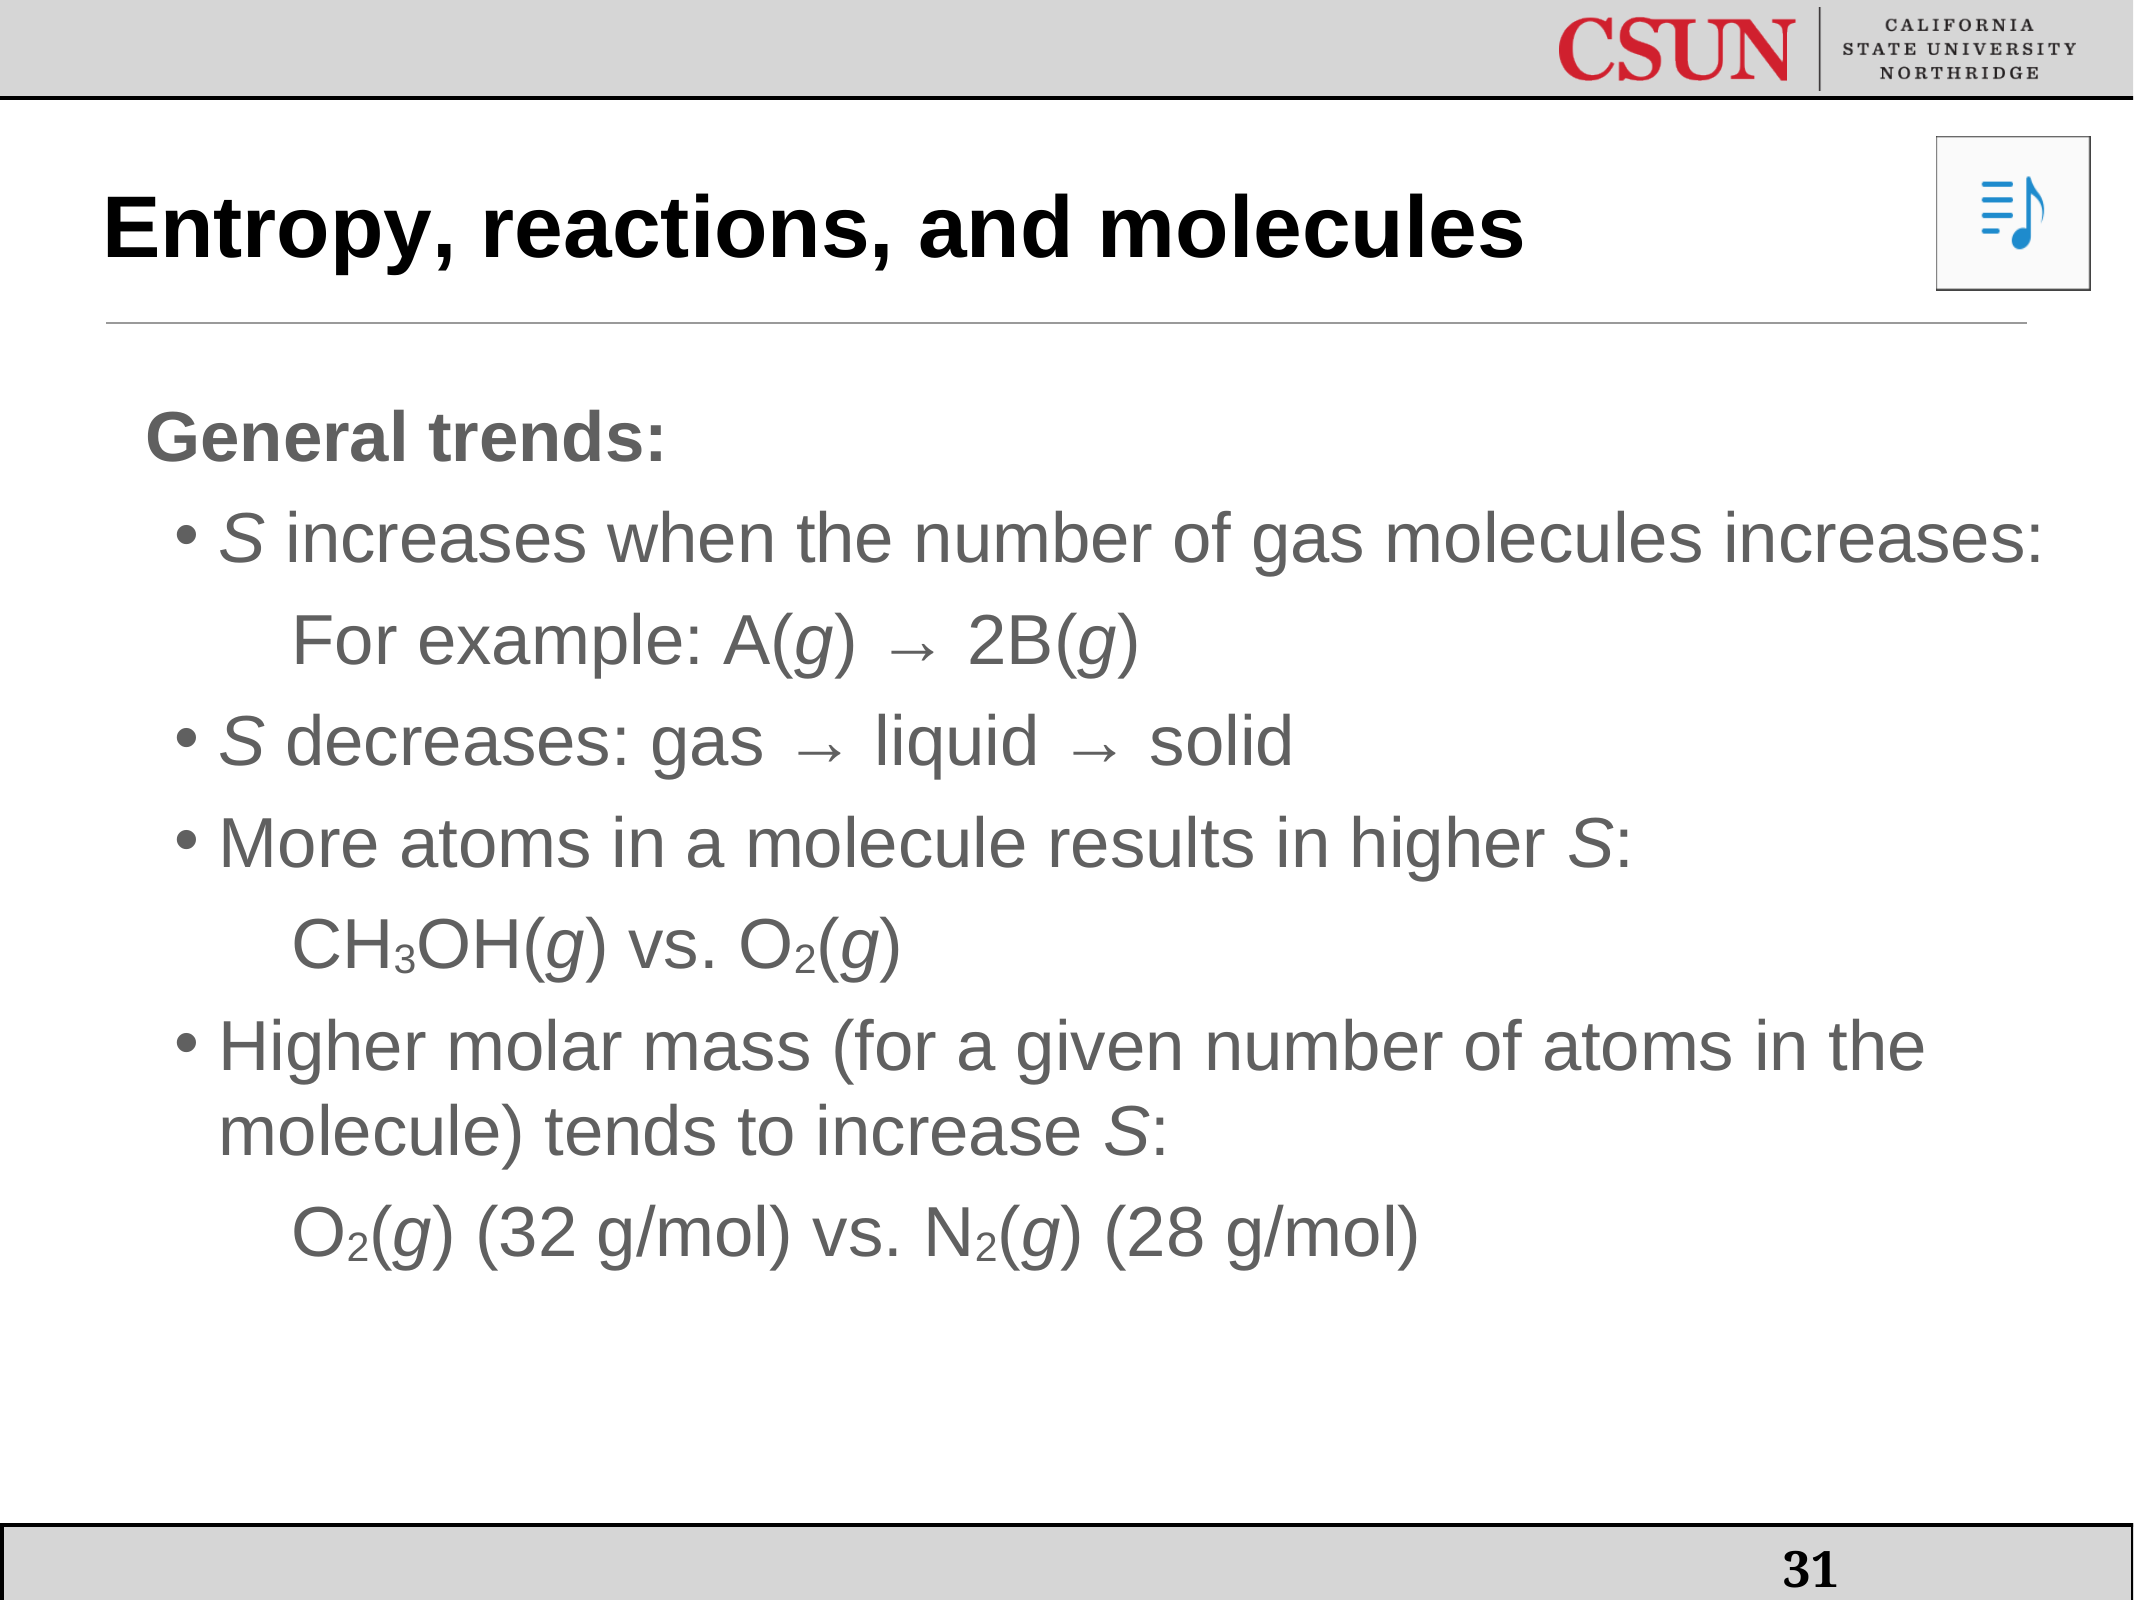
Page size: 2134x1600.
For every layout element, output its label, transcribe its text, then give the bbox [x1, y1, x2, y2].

title Entropy, reactions, and molecules [93, 104, 2040, 284]
list General trends: S increases when the number of gas molecules increases: For example: A(g) → 2B(g) S decreases: gas → liquid → solid More atoms in a molecule results in higher S: CH3OH(g) vs. O2(g) Higher molar mass (for a given number of atoms in the molecule) tends to increase S: O2(g) (32 g/mol) vs. N2(g) (28 g/mol) [93, 382, 2086, 1460]
text_box [1935, 135, 2092, 292]
picture [1559, 7, 2076, 91]
